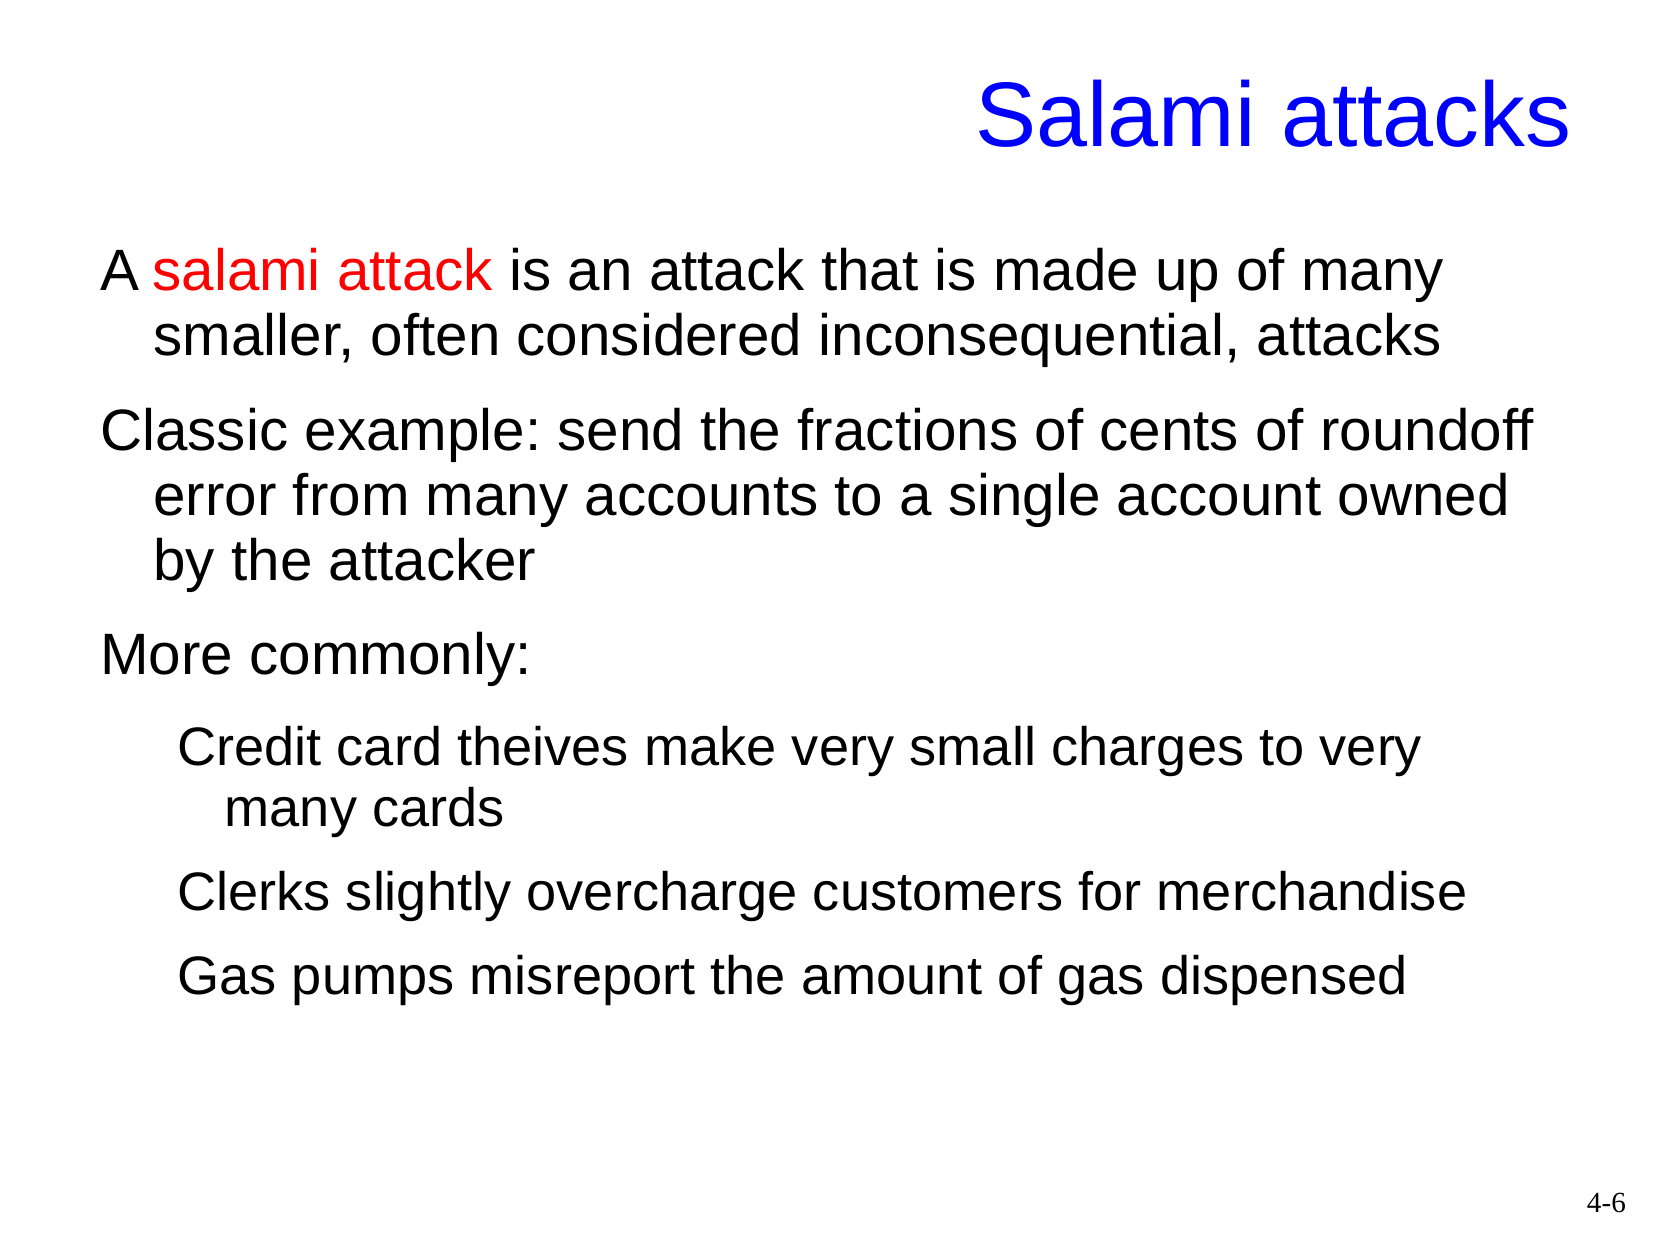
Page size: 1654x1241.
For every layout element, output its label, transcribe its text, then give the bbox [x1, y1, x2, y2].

list A salami attack is an attack that is made up of many smaller, often considered inconsequential, attacks Classic example: send the fractions of cents of roundoff error from many accounts to a single account owned by the attacker More commonly: Credit card theives make very small charges to very many cards Clerks slightly overcharge customers for merchandise Gas pumps misreport the amount of gas dispensed [82, 237, 1571, 1156]
title Salami attacks [84, 18, 1573, 211]
